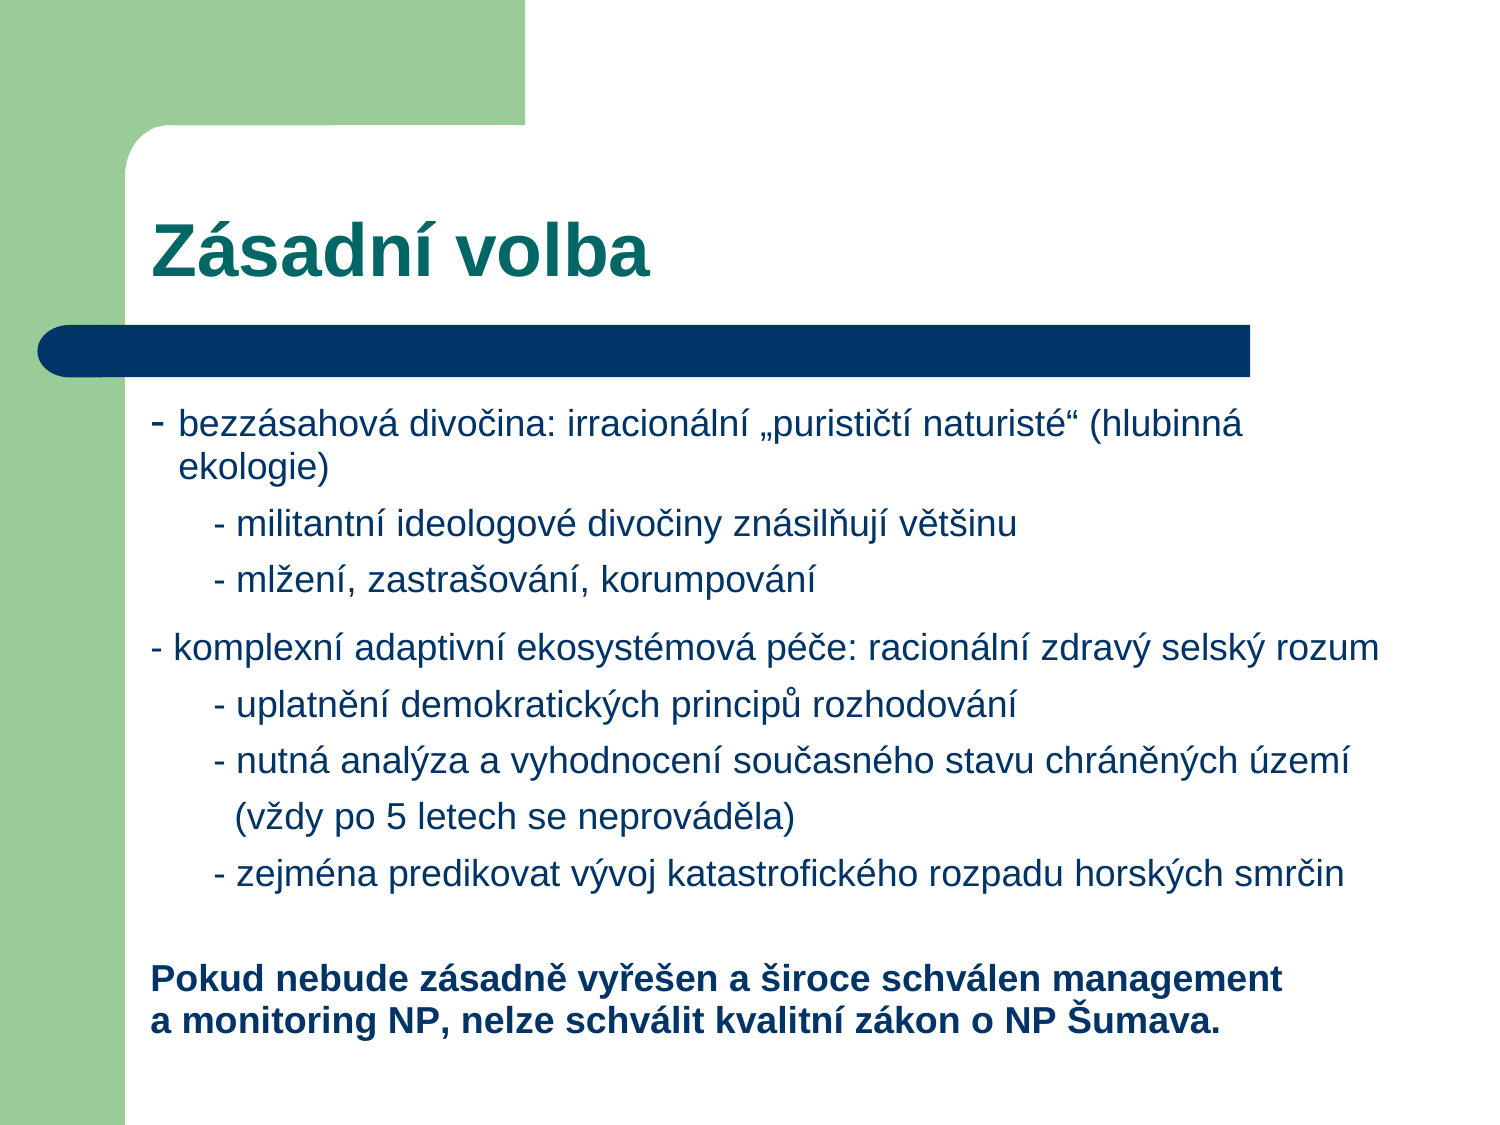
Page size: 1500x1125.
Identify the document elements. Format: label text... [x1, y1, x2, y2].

title Zásadní volba [136, 123, 1414, 301]
list - bezzásahová divočina: irracionální „purističtí naturisté“ (hlubinná ekologie) - militantní ideologové divočiny znásilňují většinu - mlžení, zastrašování, korumpování - komplexní adaptivní ekosystémová péče: racionální zdravý selský rozum - uplatnění demokratických principů rozhodování - nutná analýza a vyhodnocení současného stavu chráněných území (vždy po 5 letech se neprováděla) - zejména predikovat vývoj katastrofického rozpadu horských smrčin Pokud nebude zásadně vyřešen a široce schválen management a monitoring NP, nelze schválit kvalitní zákon o NP Šumava. [135, 387, 1400, 1094]
